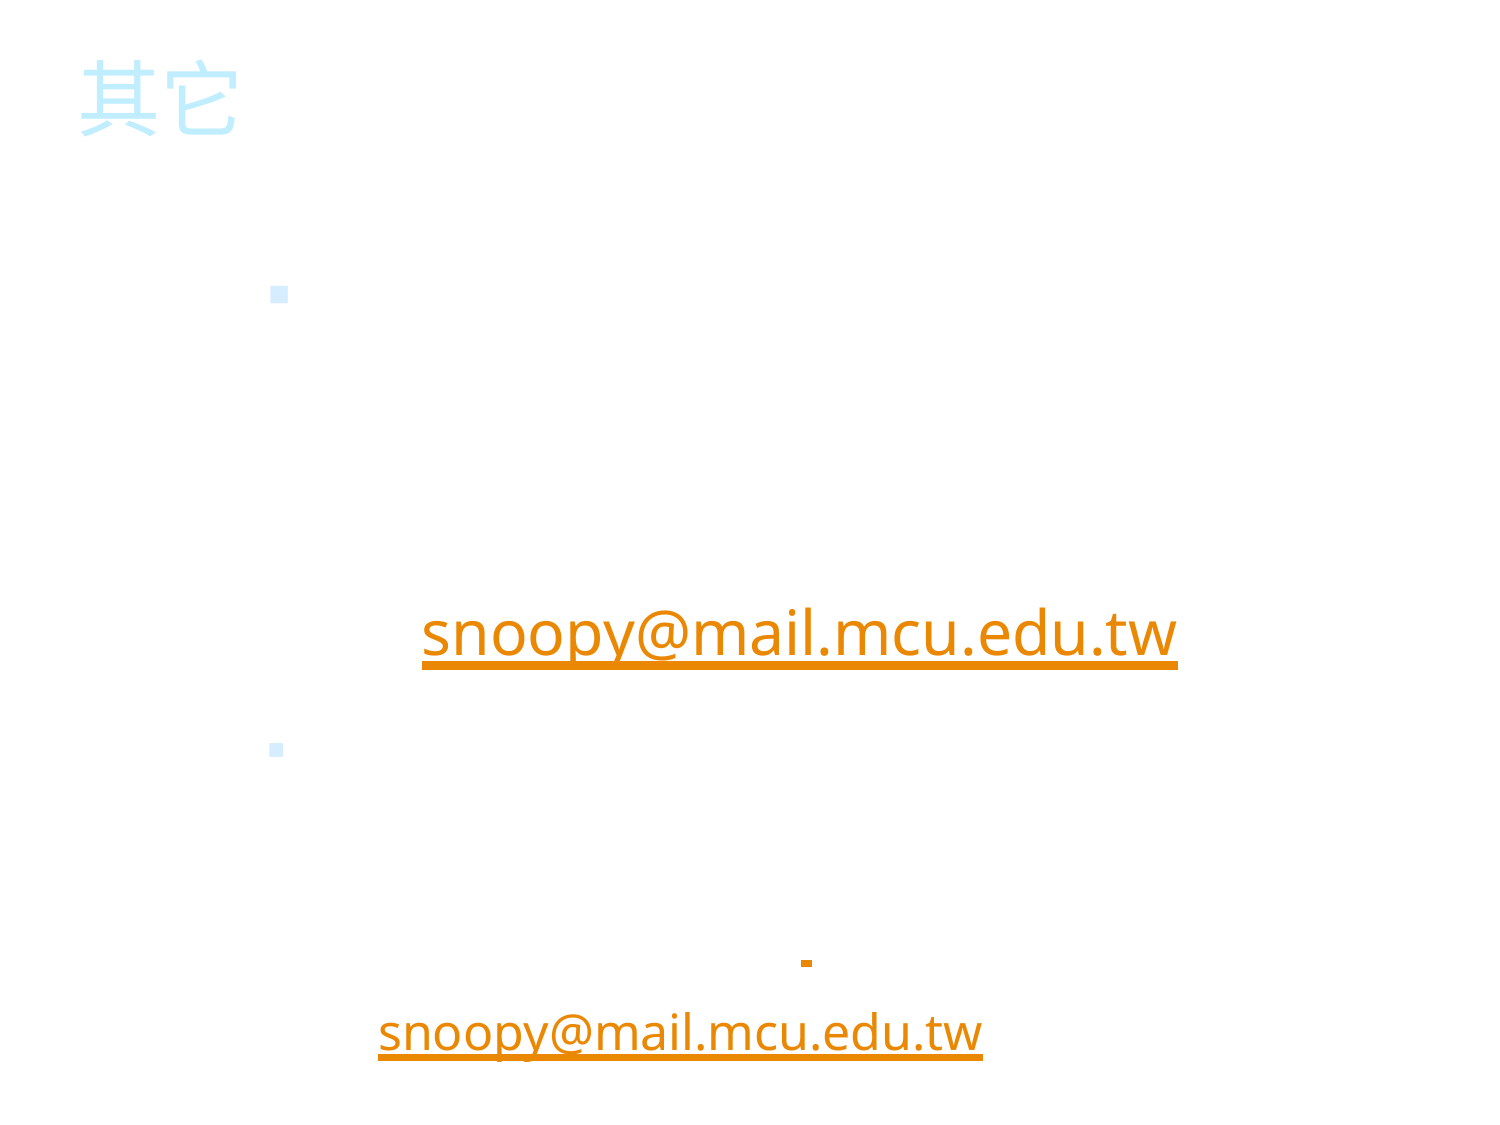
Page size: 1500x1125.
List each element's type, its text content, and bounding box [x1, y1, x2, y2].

list 休憩系-冬鈺秘書 電話：(03)350-7001轉5095 E-mail：snoopy@mail.mcu.edu.tw 有任何相關問題請先至網頁尋找解答，若仍舊無法解決， 請致電至觀光學院辦公室(03)350-7001轉5095或mail： snoopy@mail.mcu.edu.tw [48, 238, 1452, 860]
title 其它 [162, 86, 332, 192]
